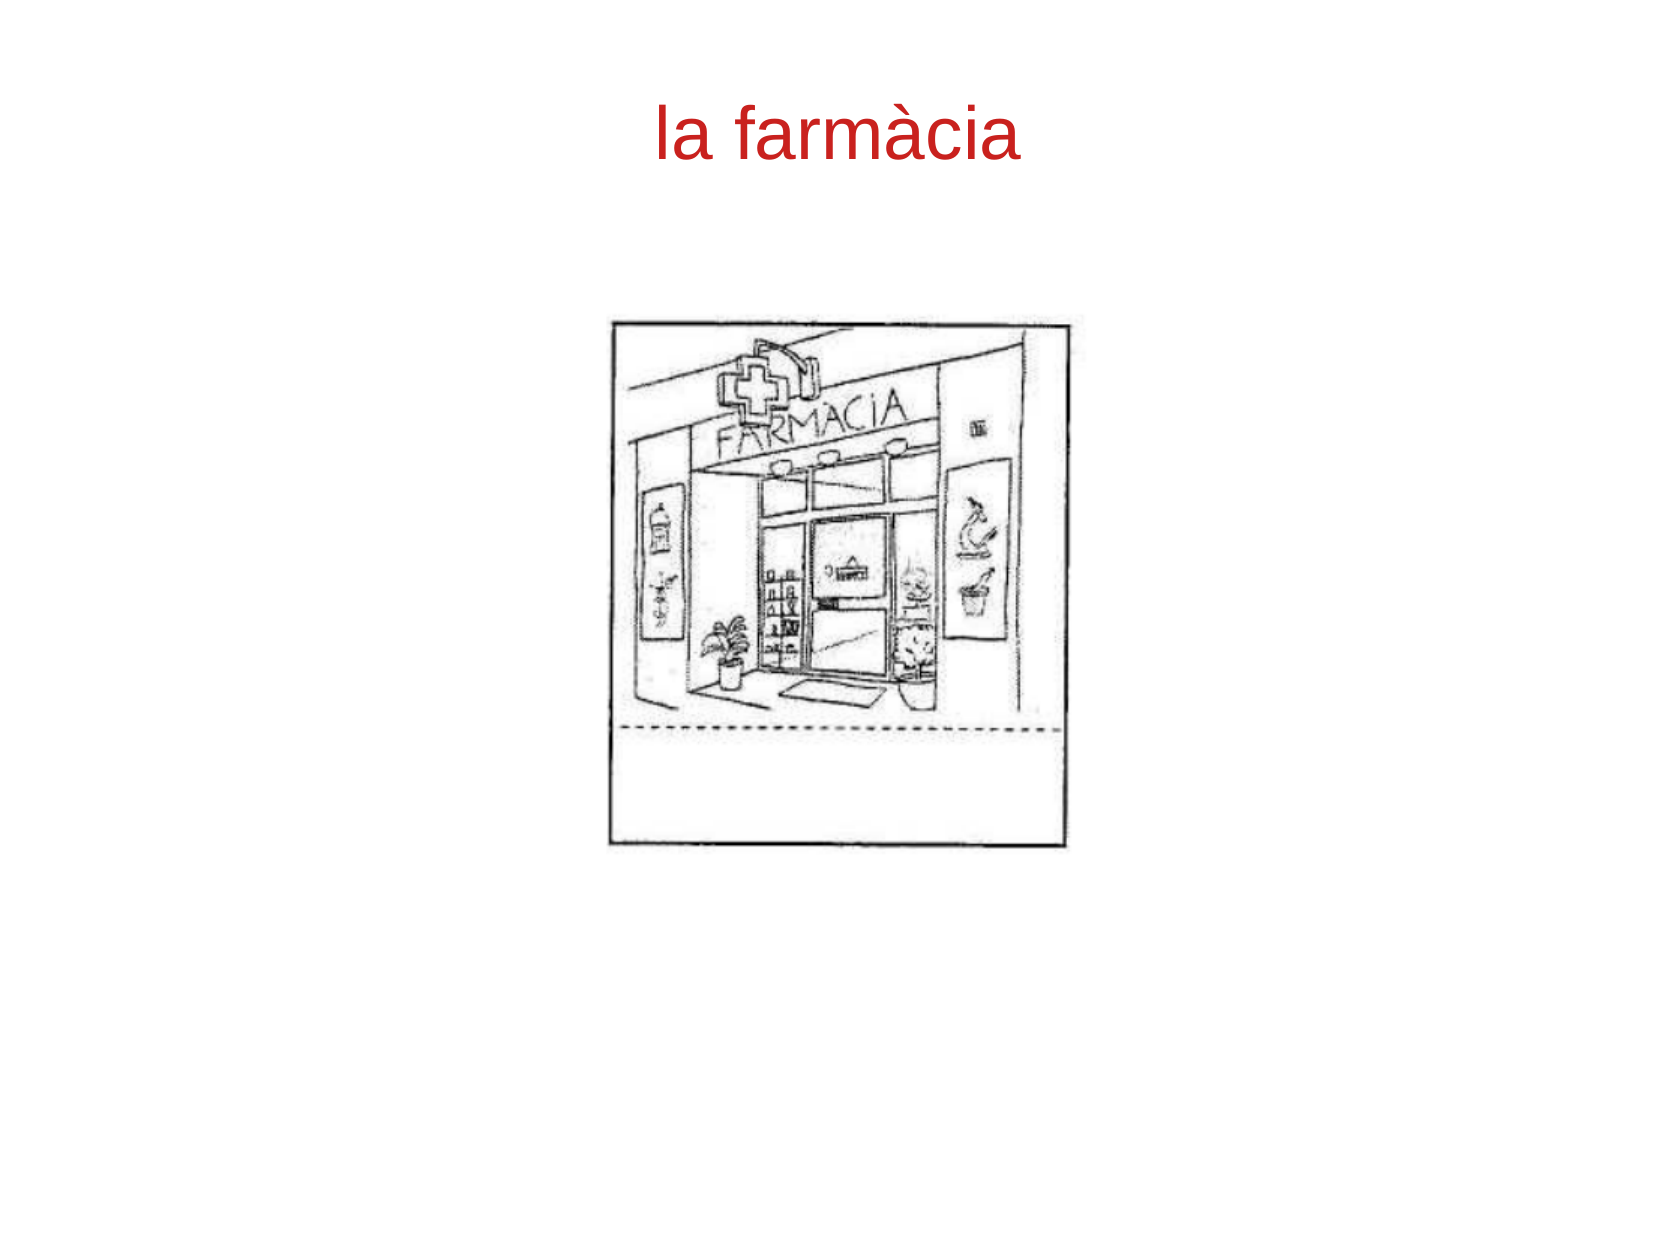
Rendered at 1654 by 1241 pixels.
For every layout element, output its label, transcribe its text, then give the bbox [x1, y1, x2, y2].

picture [581, 291, 1094, 873]
text_box la farmàcia [389, 58, 1288, 201]
